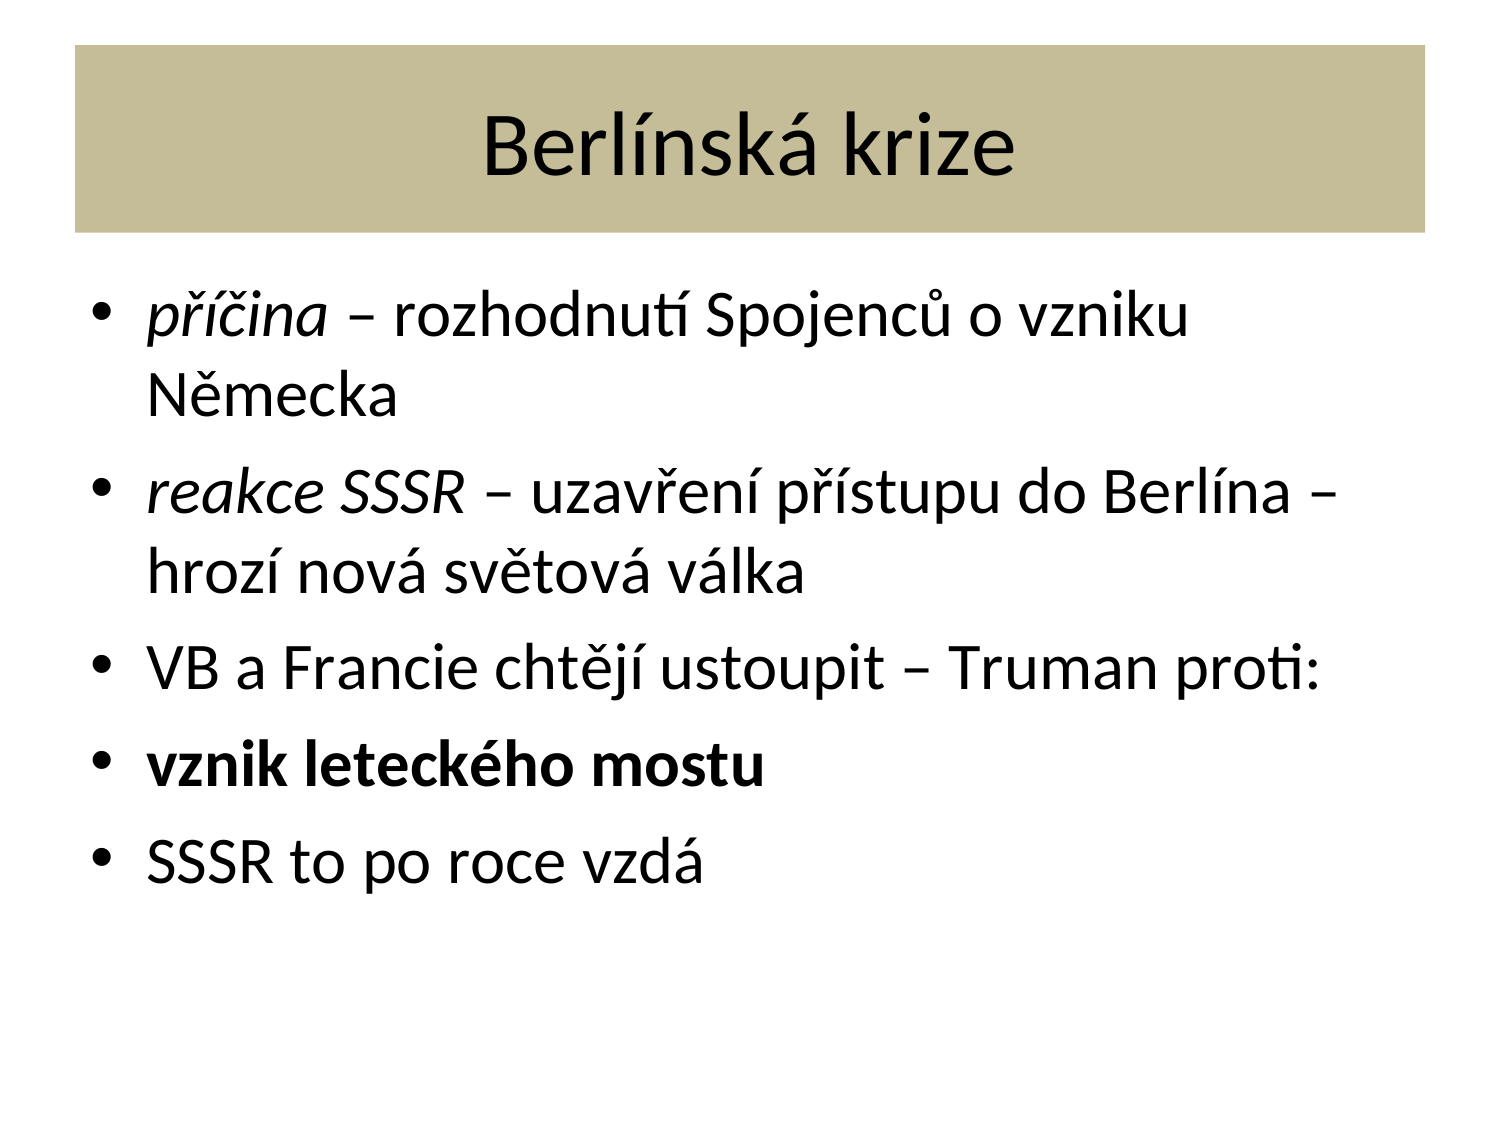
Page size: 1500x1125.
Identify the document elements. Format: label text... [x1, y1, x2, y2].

list příčina – rozhodnutí Spojenců o vzniku Německa reakce SSSR – uzavření přístupu do Berlína – hrozí nová světová válka VB a Francie chtějí ustoupit – Truman proti: vznik leteckého mostu SSSR to po roce vzdá [75, 262, 1426, 1006]
title Berlínská krize [75, 45, 1426, 233]
